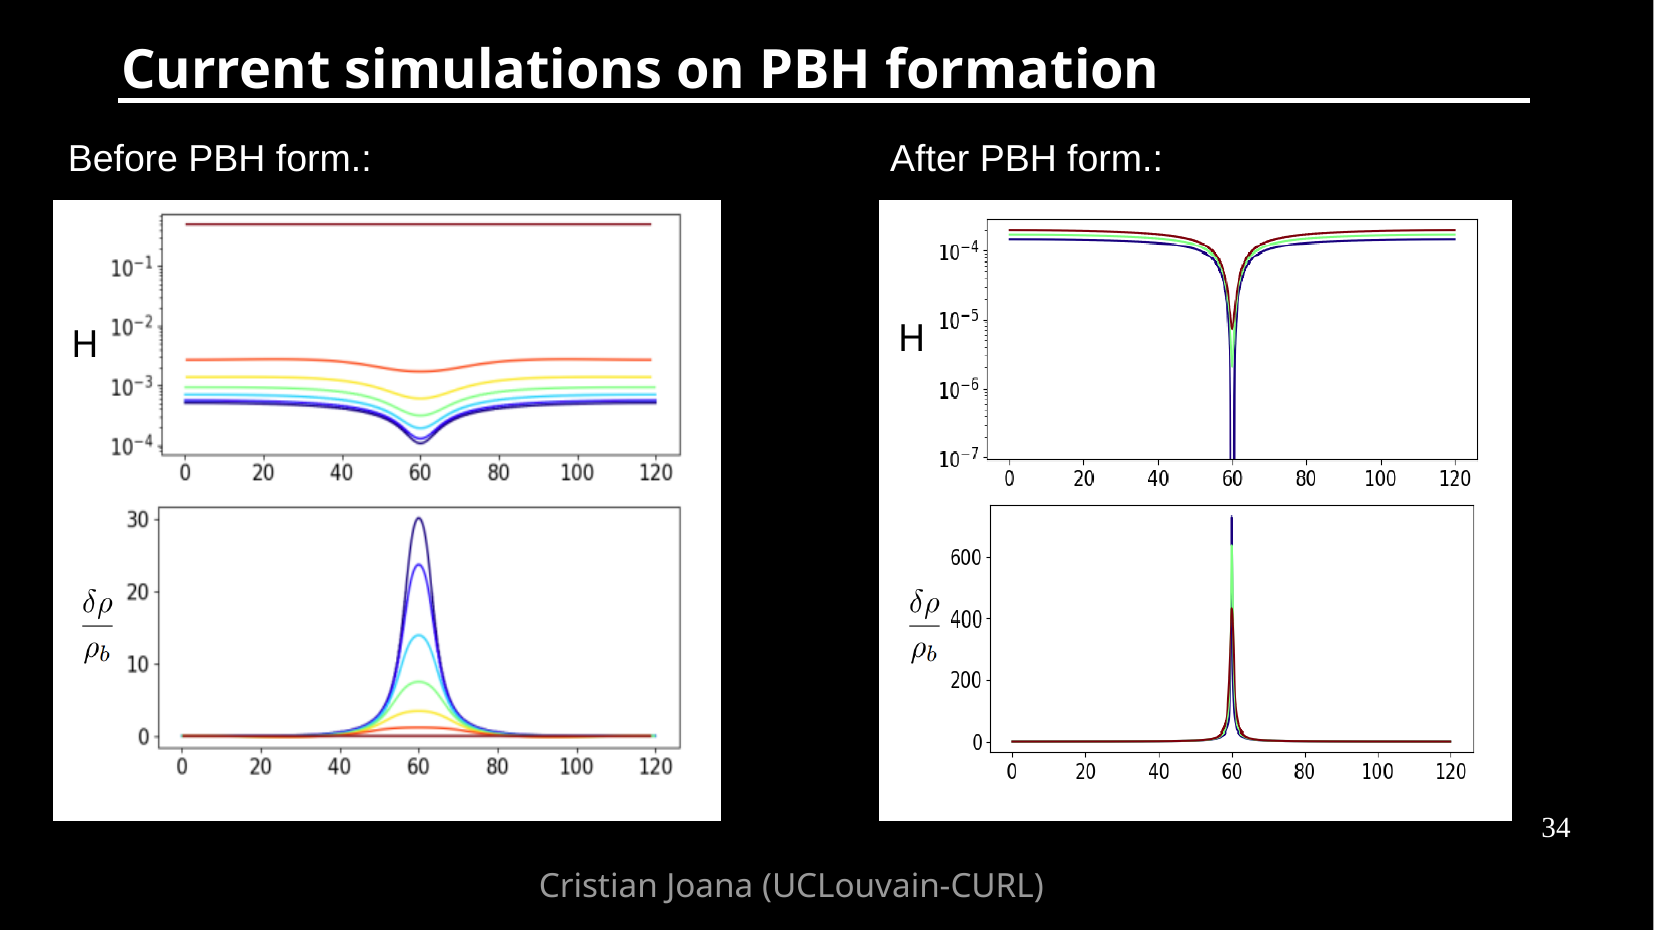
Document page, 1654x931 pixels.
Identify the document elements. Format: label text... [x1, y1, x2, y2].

text_box After PBH form.: [875, 129, 1301, 271]
picture [67, 561, 119, 691]
text_box H [890, 312, 934, 361]
picture [124, 499, 703, 786]
picture [69, 200, 703, 490]
picture [894, 212, 1489, 786]
text_box [879, 200, 1512, 821]
text_box Before PBH form.: [53, 129, 479, 271]
text_box H [63, 318, 107, 367]
text_box Current simulations on PBH formation [0, 23, 1654, 107]
text_box Cristian Joana (UCLouvain-CURL) [443, 854, 1141, 907]
text_box [53, 200, 721, 821]
